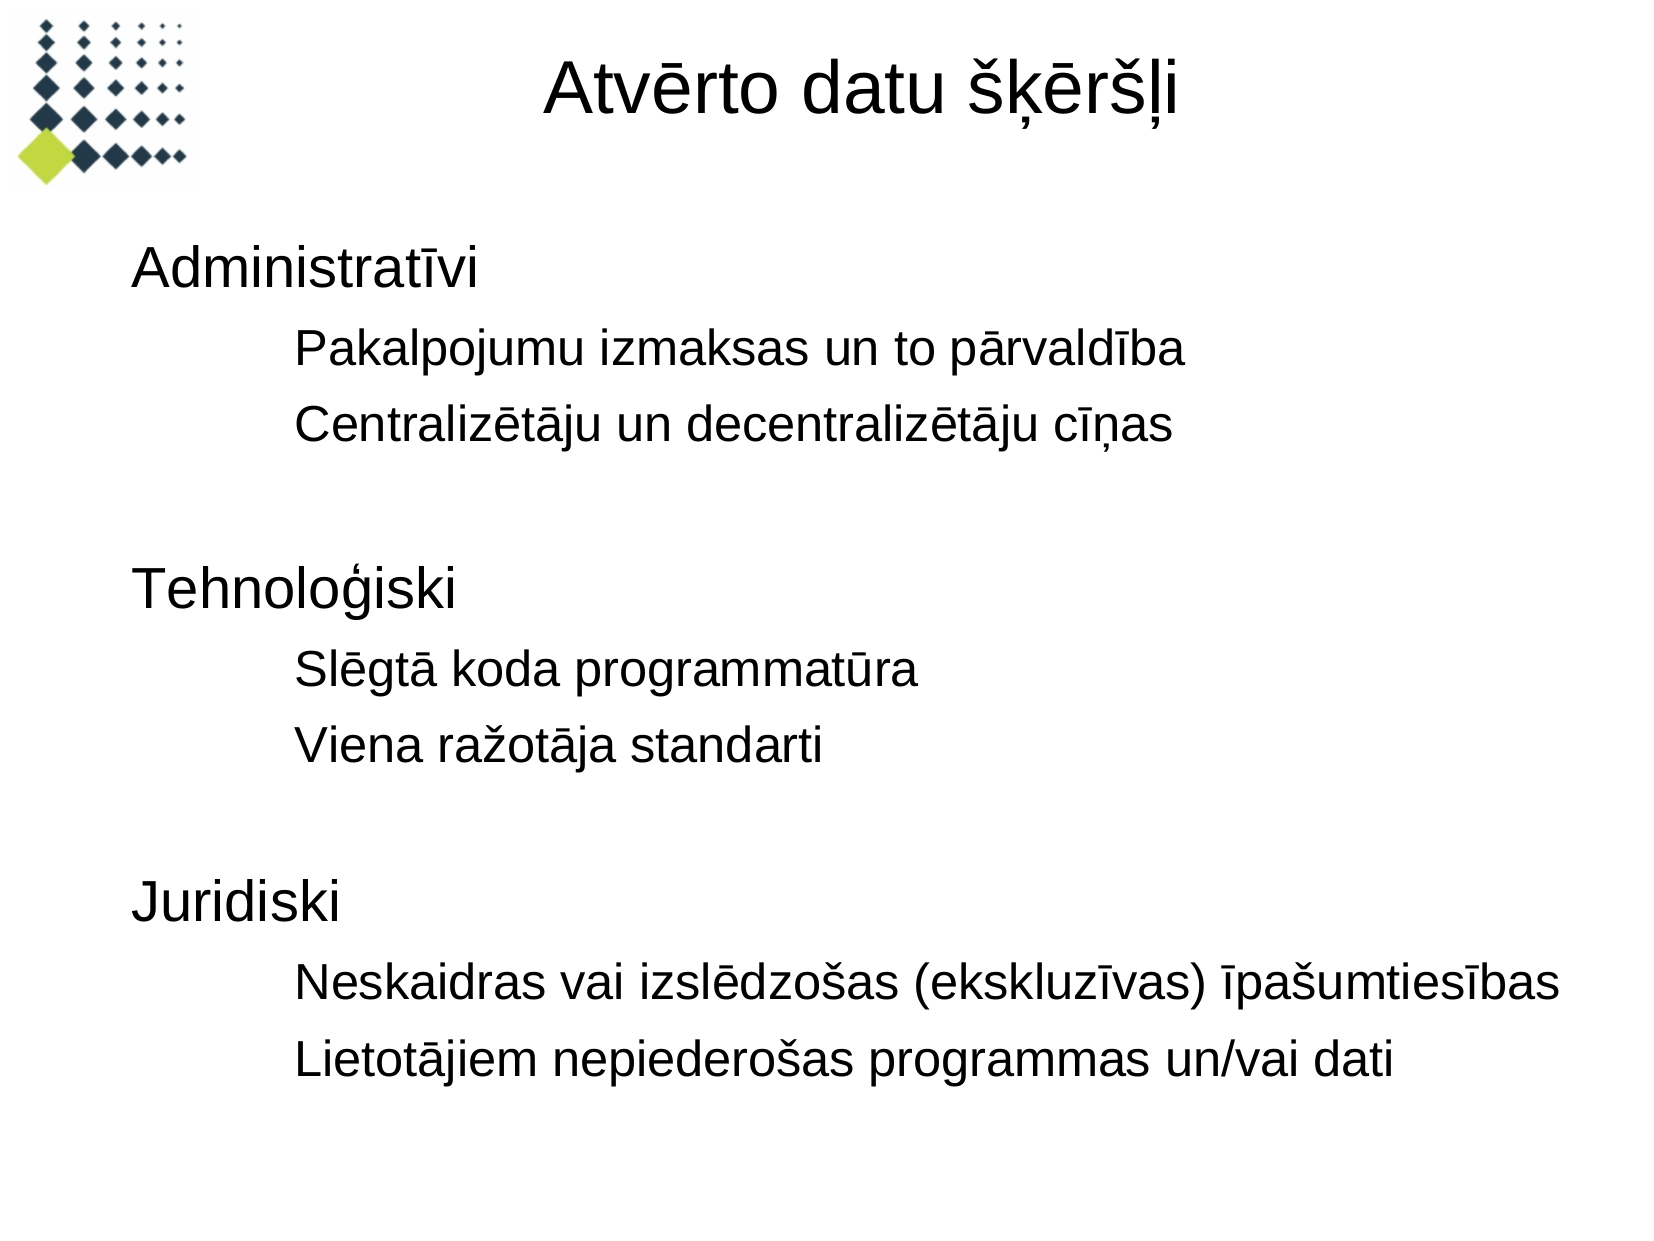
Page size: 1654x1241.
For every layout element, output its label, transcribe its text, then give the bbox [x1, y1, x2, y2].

title Atvērto datu šķēršļi [153, 41, 1571, 140]
picture [12, 12, 196, 189]
list Administratīvi Pakalpojumu izmaksas un to pārvaldība Centralizētāju un decentralizētāju cīņas Tehnoloģiski Slēgtā koda programmatūra Viena ražotāja standarti Juridiski Neskaidras vai izslēdzošas (ekskluzīvas) īpašumtiesības Lietotājiem nepiederošas programmas un/vai dati [82, 236, 1569, 1107]
